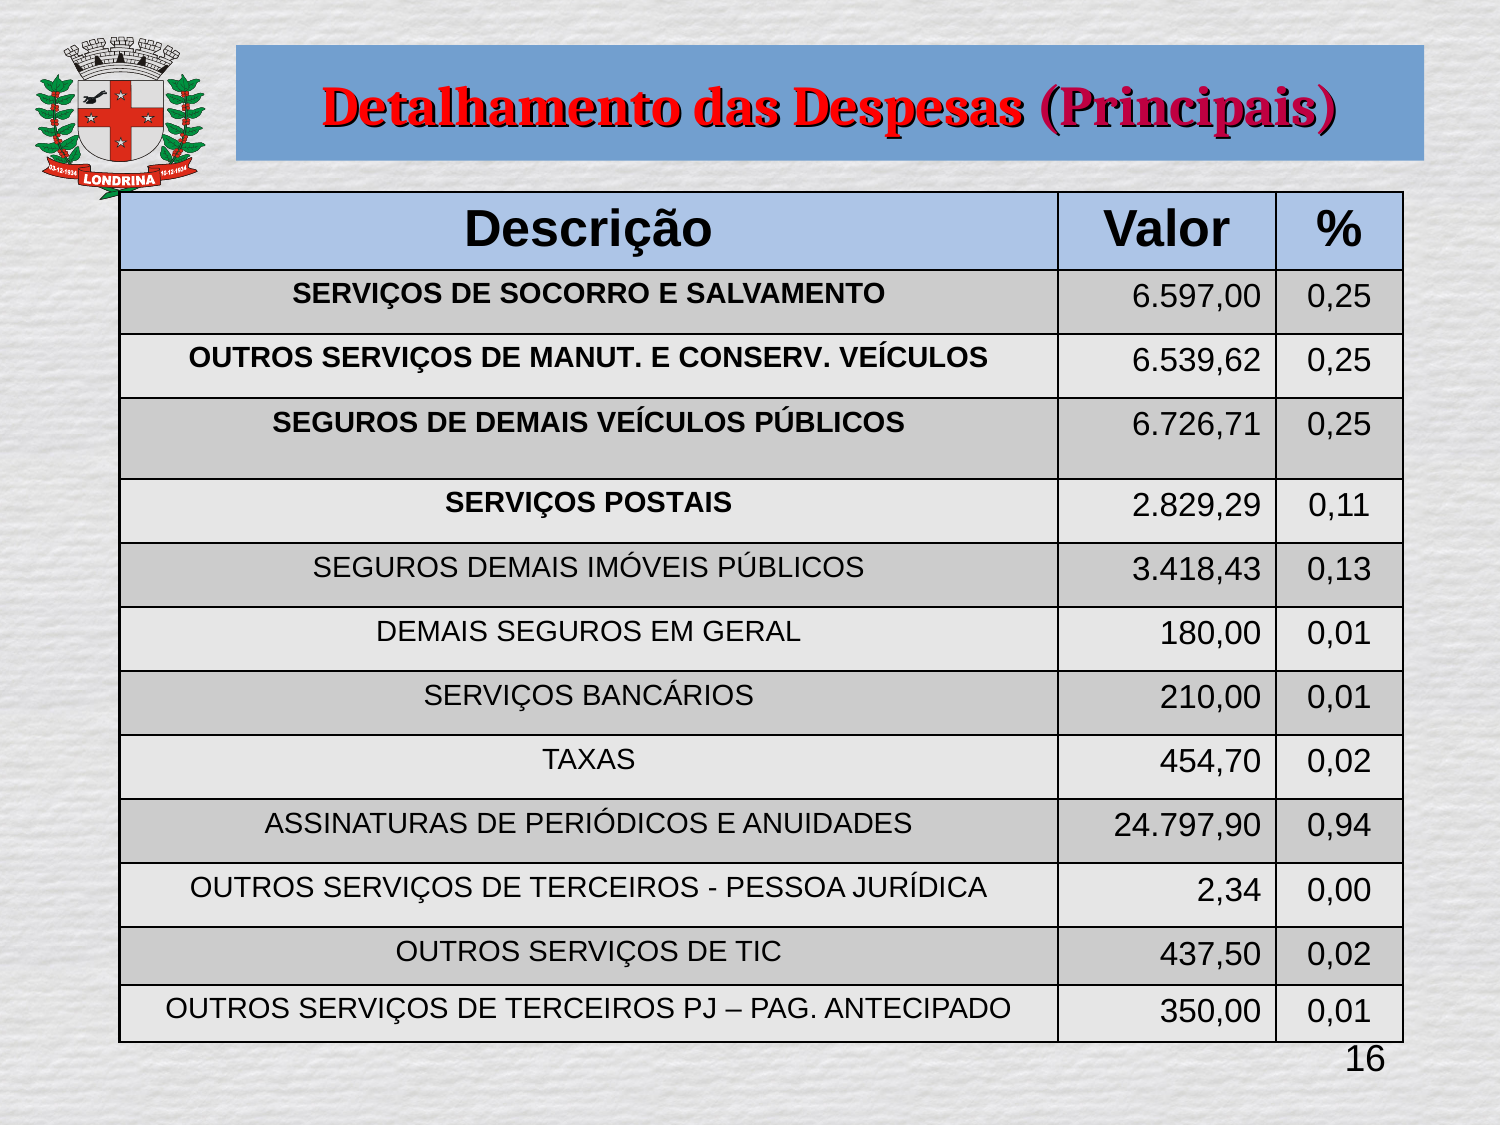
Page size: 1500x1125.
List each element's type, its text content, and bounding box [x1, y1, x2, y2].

table_cell 0,01 [1277, 986, 1402, 1041]
table_cell 0,25 [1277, 271, 1402, 333]
table_cell 3.418,43 [1059, 544, 1275, 606]
table_header Valor [1059, 193, 1275, 269]
table_cell SERVIÇOS BANCÁRIOS [121, 672, 1057, 734]
table_cell 0,25 [1277, 335, 1402, 397]
table_cell SEGUROS DE DEMAIS VEÍCULOS PÚBLICOS [121, 399, 1057, 478]
table_cell 437,50 [1059, 928, 1275, 984]
table_cell 454,70 [1059, 736, 1275, 798]
table_cell OUTROS SERVIÇOS DE TERCEIROS PJ – PAG. ANTECIPADO [121, 986, 1057, 1041]
text_box <número> [1329, 1027, 1500, 1098]
table_cell 180,00 [1059, 608, 1275, 670]
table_cell OUTROS SERVIÇOS DE TIC [121, 928, 1057, 984]
table_cell 24.797,90 [1059, 800, 1275, 862]
table_cell 0,00 [1277, 864, 1402, 926]
table_cell 2,34 [1059, 864, 1275, 926]
table_cell 2.829,29 [1059, 480, 1275, 542]
table_cell OUTROS SERVIÇOS DE MANUT. E CONSERV. VEÍCULOS [121, 335, 1057, 397]
table_cell 0,94 [1277, 800, 1402, 862]
table_cell 350,00 [1059, 986, 1275, 1041]
table_cell SERVIÇOS POSTAIS [121, 480, 1057, 542]
table_cell 0,11 [1277, 480, 1402, 542]
table_cell 0,01 [1277, 672, 1402, 734]
table_cell 0,25 [1277, 399, 1402, 478]
table_cell 0,13 [1277, 544, 1402, 606]
table_cell TAXAS [121, 736, 1057, 798]
table_cell 6.597,00 [1059, 271, 1275, 333]
table_cell 210,00 [1059, 672, 1275, 734]
table_cell 6.726,71 [1059, 399, 1275, 478]
table_cell 0,01 [1277, 608, 1402, 670]
table_cell 6.539,62 [1059, 335, 1275, 397]
table_cell 0,02 [1277, 928, 1402, 984]
table_cell DEMAIS SEGUROS EM GERAL [121, 608, 1057, 670]
table_cell OUTROS SERVIÇOS DE TERCEIROS - PESSOA JURÍDICA [121, 864, 1057, 926]
table_cell SERVIÇOS DE SOCORRO E SALVAMENTO [121, 271, 1057, 333]
table_cell 0,02 [1277, 736, 1402, 798]
table_header % [1277, 193, 1402, 269]
text_box Detalhamento das Despesas (Principais) [236, 45, 1425, 161]
table_cell SEGUROS DEMAIS IMÓVEIS PÚBLICOS [121, 544, 1057, 606]
table_header Descrição [121, 193, 1057, 269]
table_cell ASSINATURAS DE PERIÓDICOS E ANUIDADES [121, 800, 1057, 862]
picture [0, 0, 1500, 1125]
